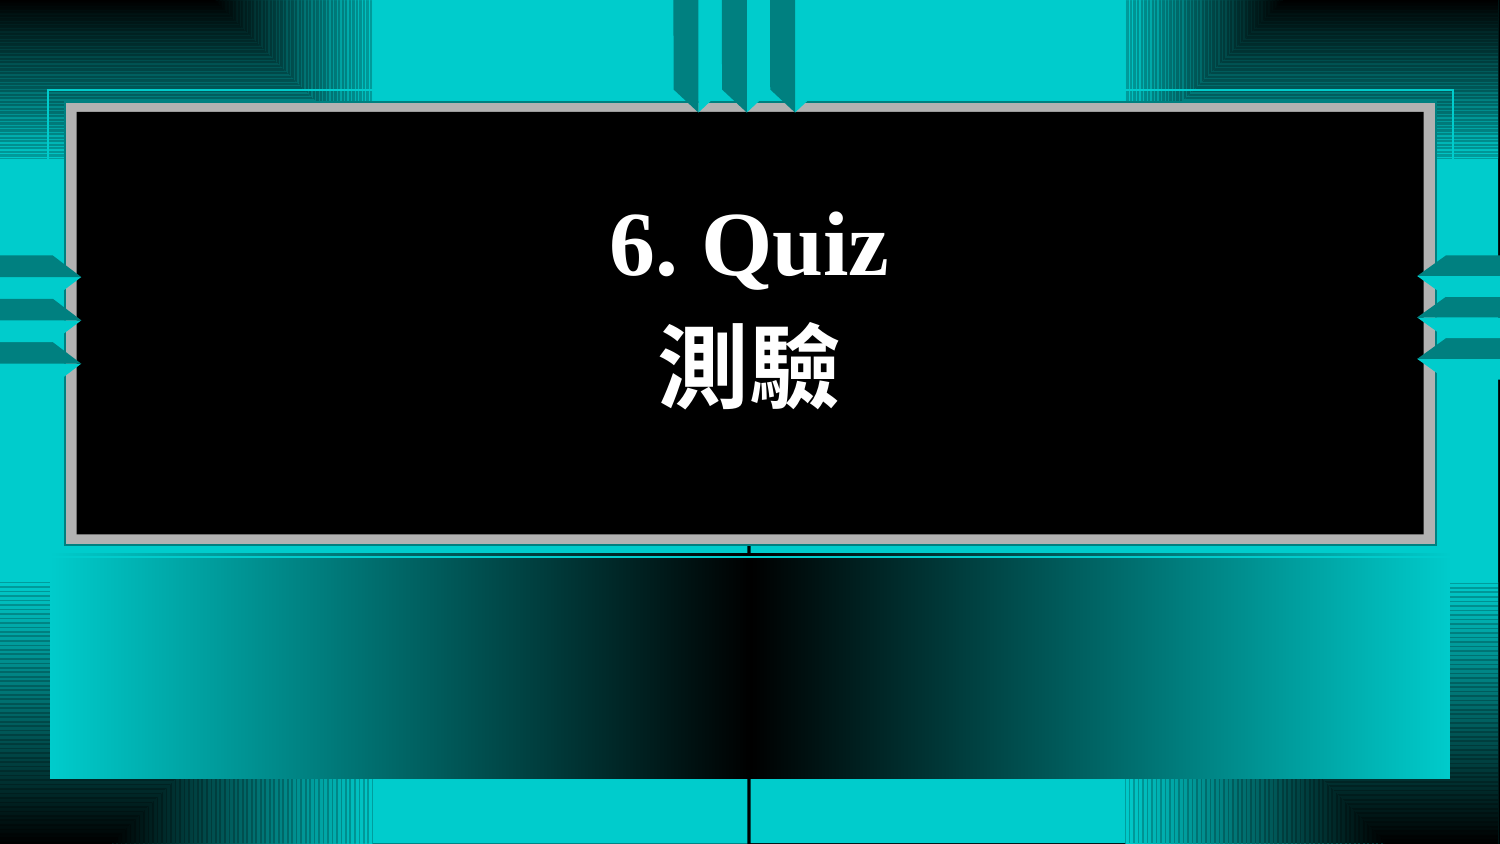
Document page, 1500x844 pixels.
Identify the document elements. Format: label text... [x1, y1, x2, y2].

title 6. Quiz 測驗 [112, 186, 1388, 436]
